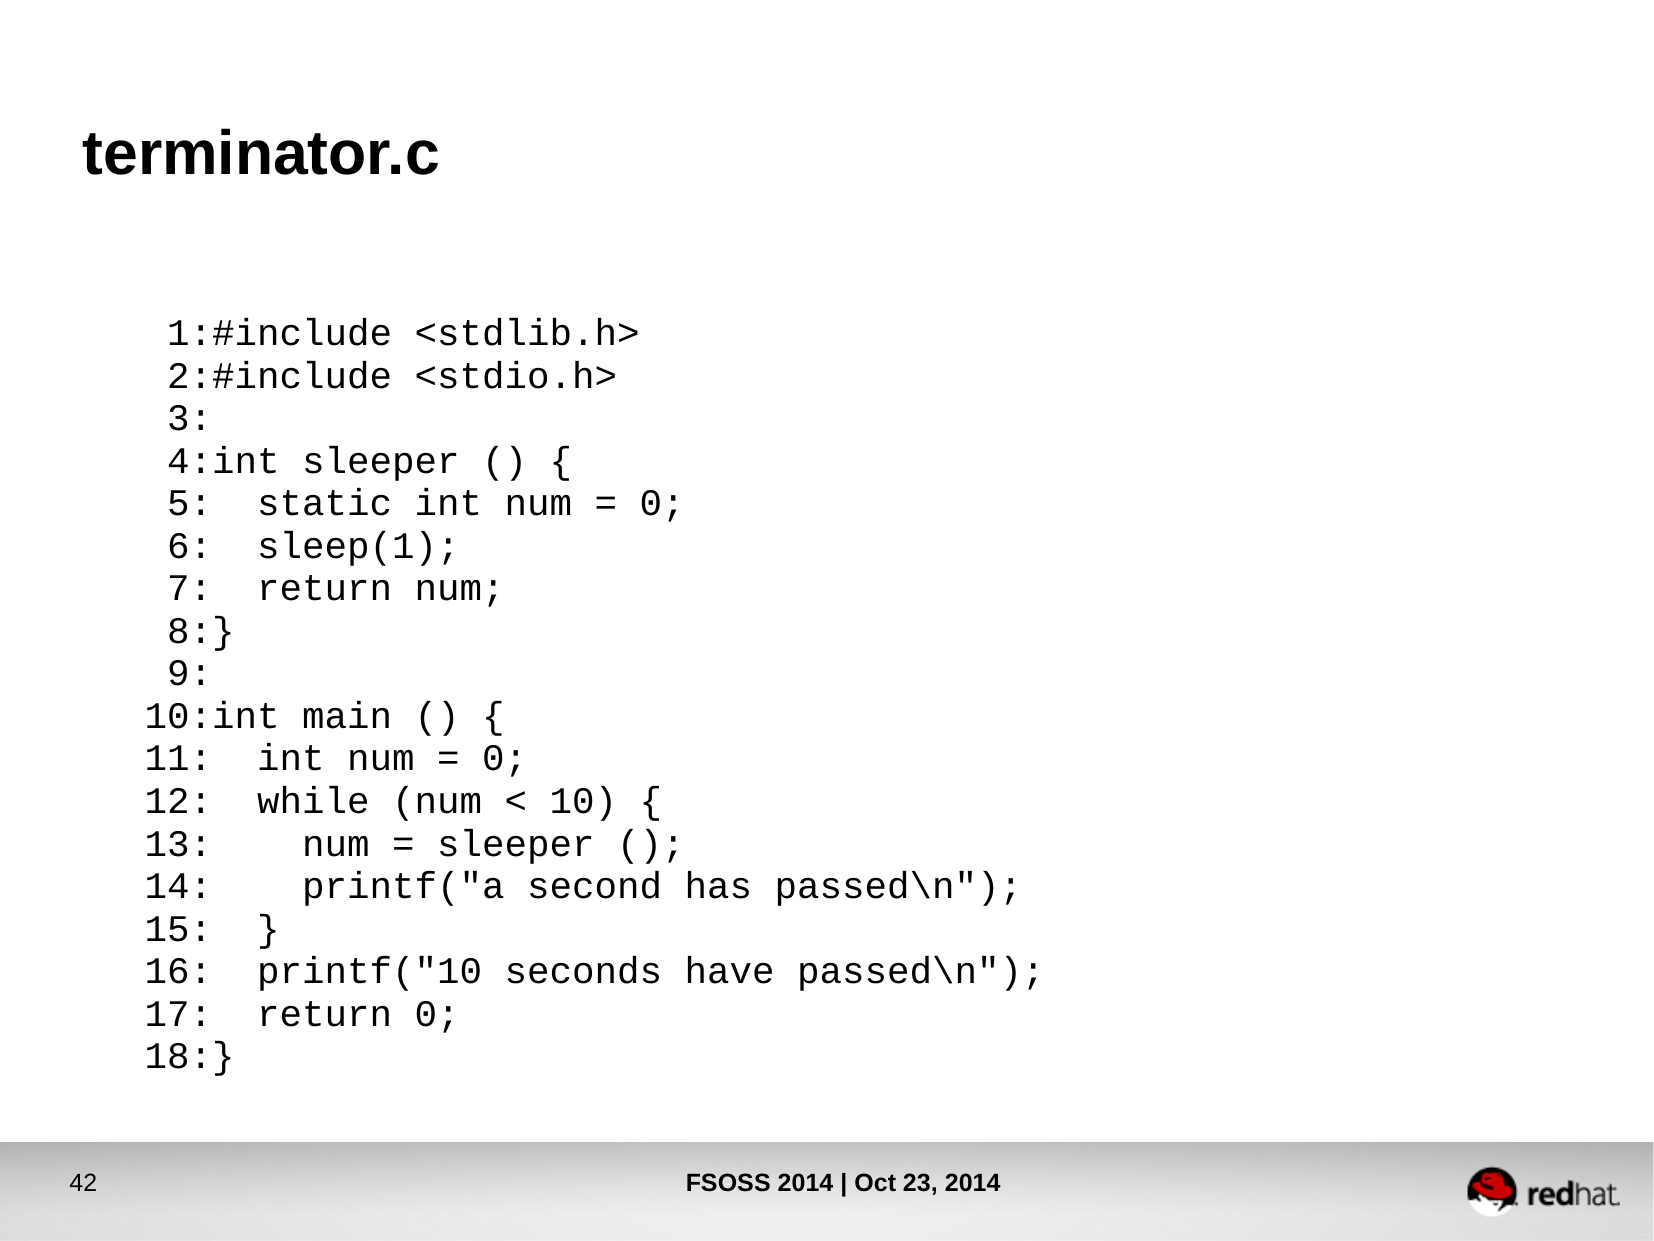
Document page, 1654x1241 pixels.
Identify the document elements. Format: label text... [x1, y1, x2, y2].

picture [0, 1142, 1654, 1241]
text_box 1:#include <stdlib.h> 2:#include <stdio.h> 3: 4:int sleeper () { 5: static int num = 0; 6: sleep(1); 7: return num; 8:} 9: 10:int main () { 11: int num = 0; 12: while (num < 10) { 13: num = sleeper (); 14: printf("a second has passed\n"); 15: } 16: printf("10 seconds have passed\n"); 17: return 0; 18:} [129, 307, 1501, 1130]
title terminator.c [82, 49, 1571, 257]
